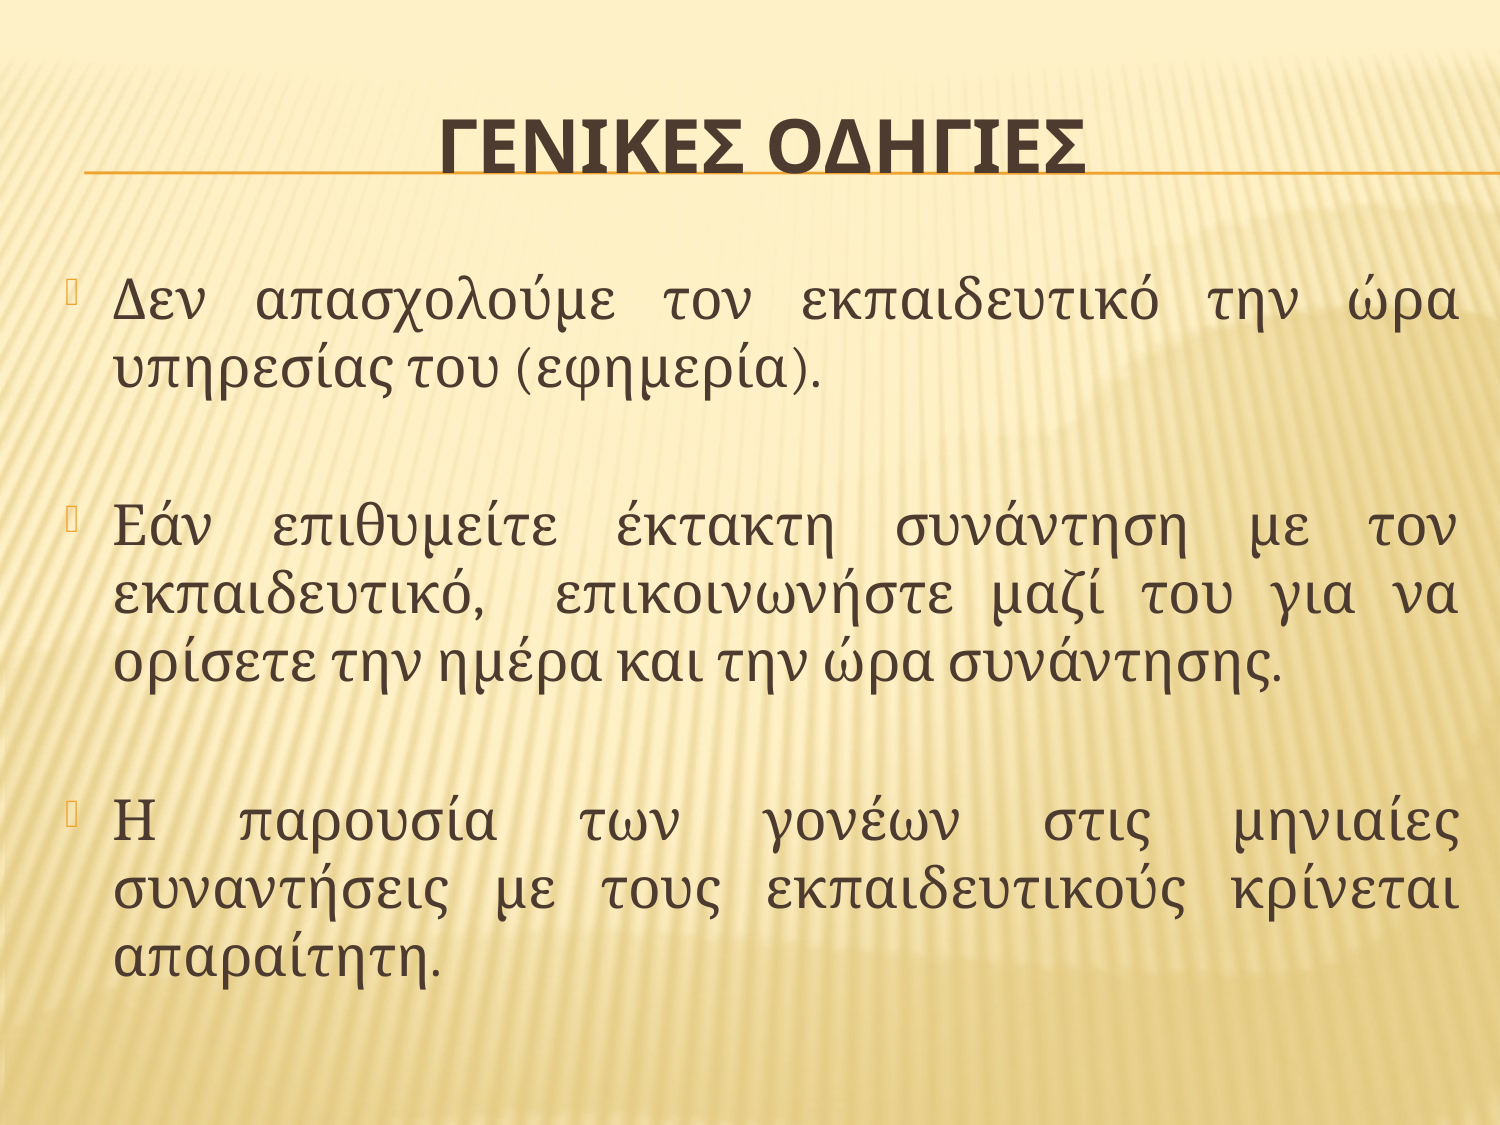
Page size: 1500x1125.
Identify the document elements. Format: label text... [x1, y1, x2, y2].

list Δεν απασχολούμε τον εκπαιδευτικό την ώρα υπηρεσίας του (εφημερία). Εάν επιθυμείτε έκτακτη συνάντηση με τον εκπαιδευτικό, επικοινωνήστε μαζί του για να ορίσετε την ημέρα και την ώρα συνάντησης. Η παρουσία των γονέων στις μηνιαίες συναντήσεις με τους εκπαιδευτικούς κρίνεται απαραίτητη. [50, 254, 1475, 998]
picture [0, 0, 1500, 1125]
title Γενικεσ οδηγιεσ [50, 75, 1475, 213]
